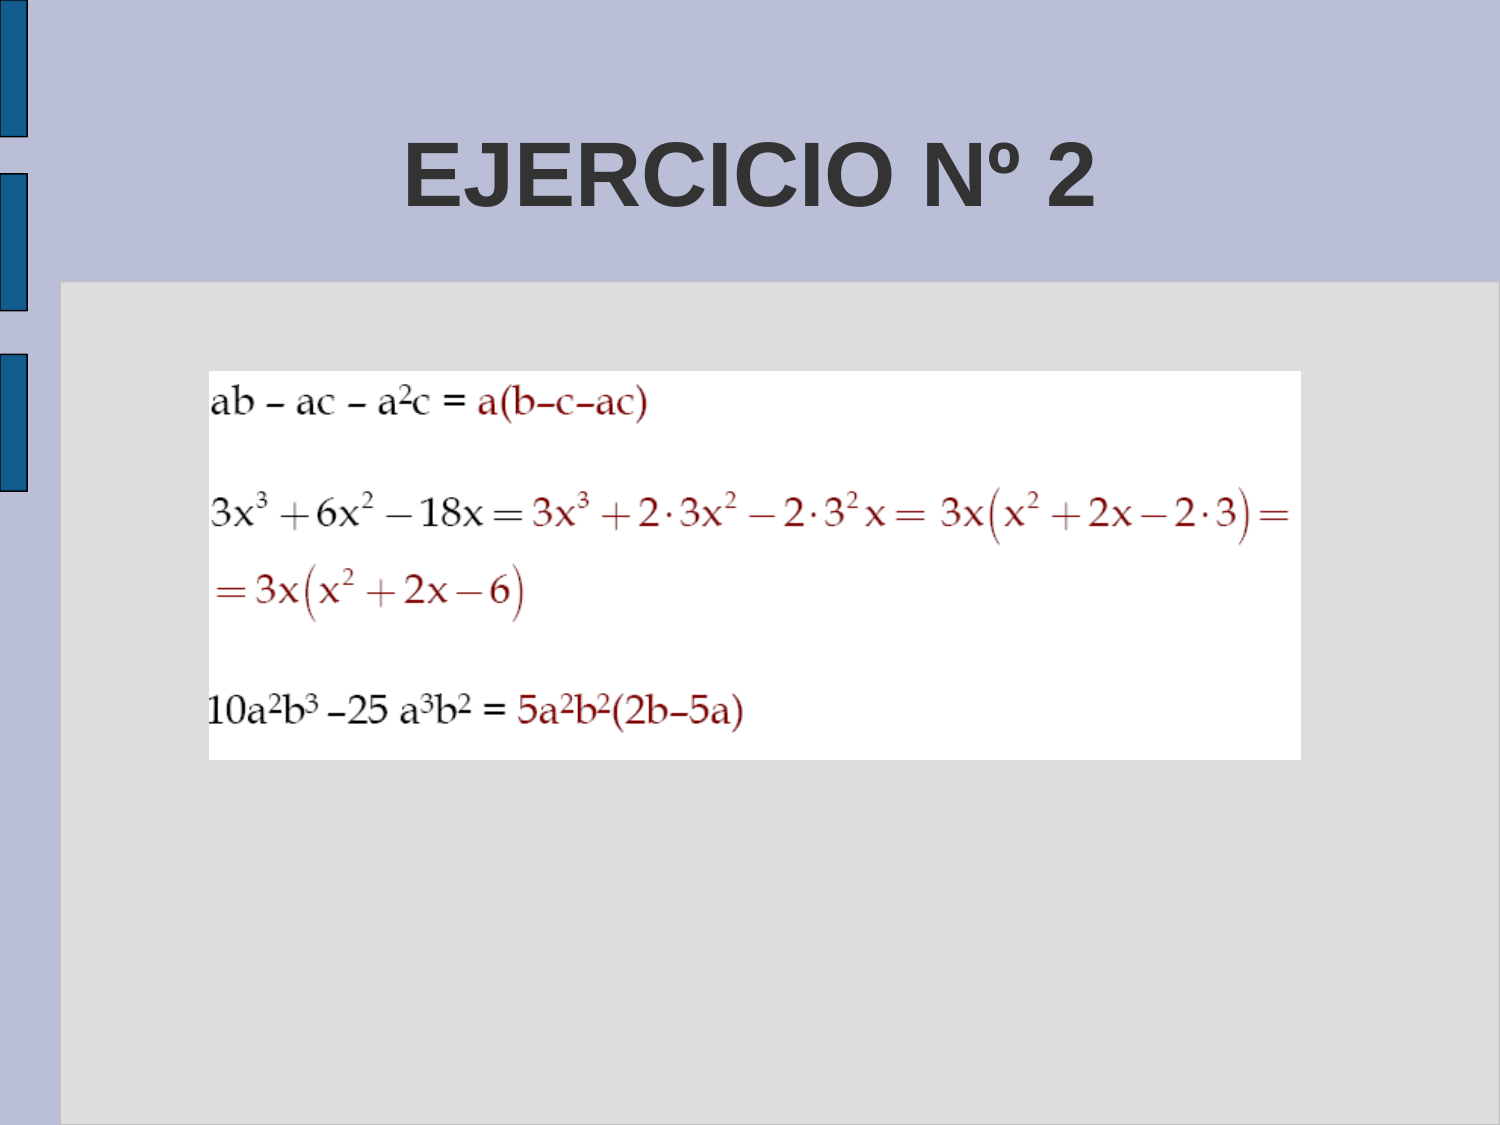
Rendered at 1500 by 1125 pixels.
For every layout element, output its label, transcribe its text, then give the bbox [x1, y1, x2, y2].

title EJERCICIO Nº 2 [110, 80, 1391, 271]
picture [209, 371, 1301, 760]
